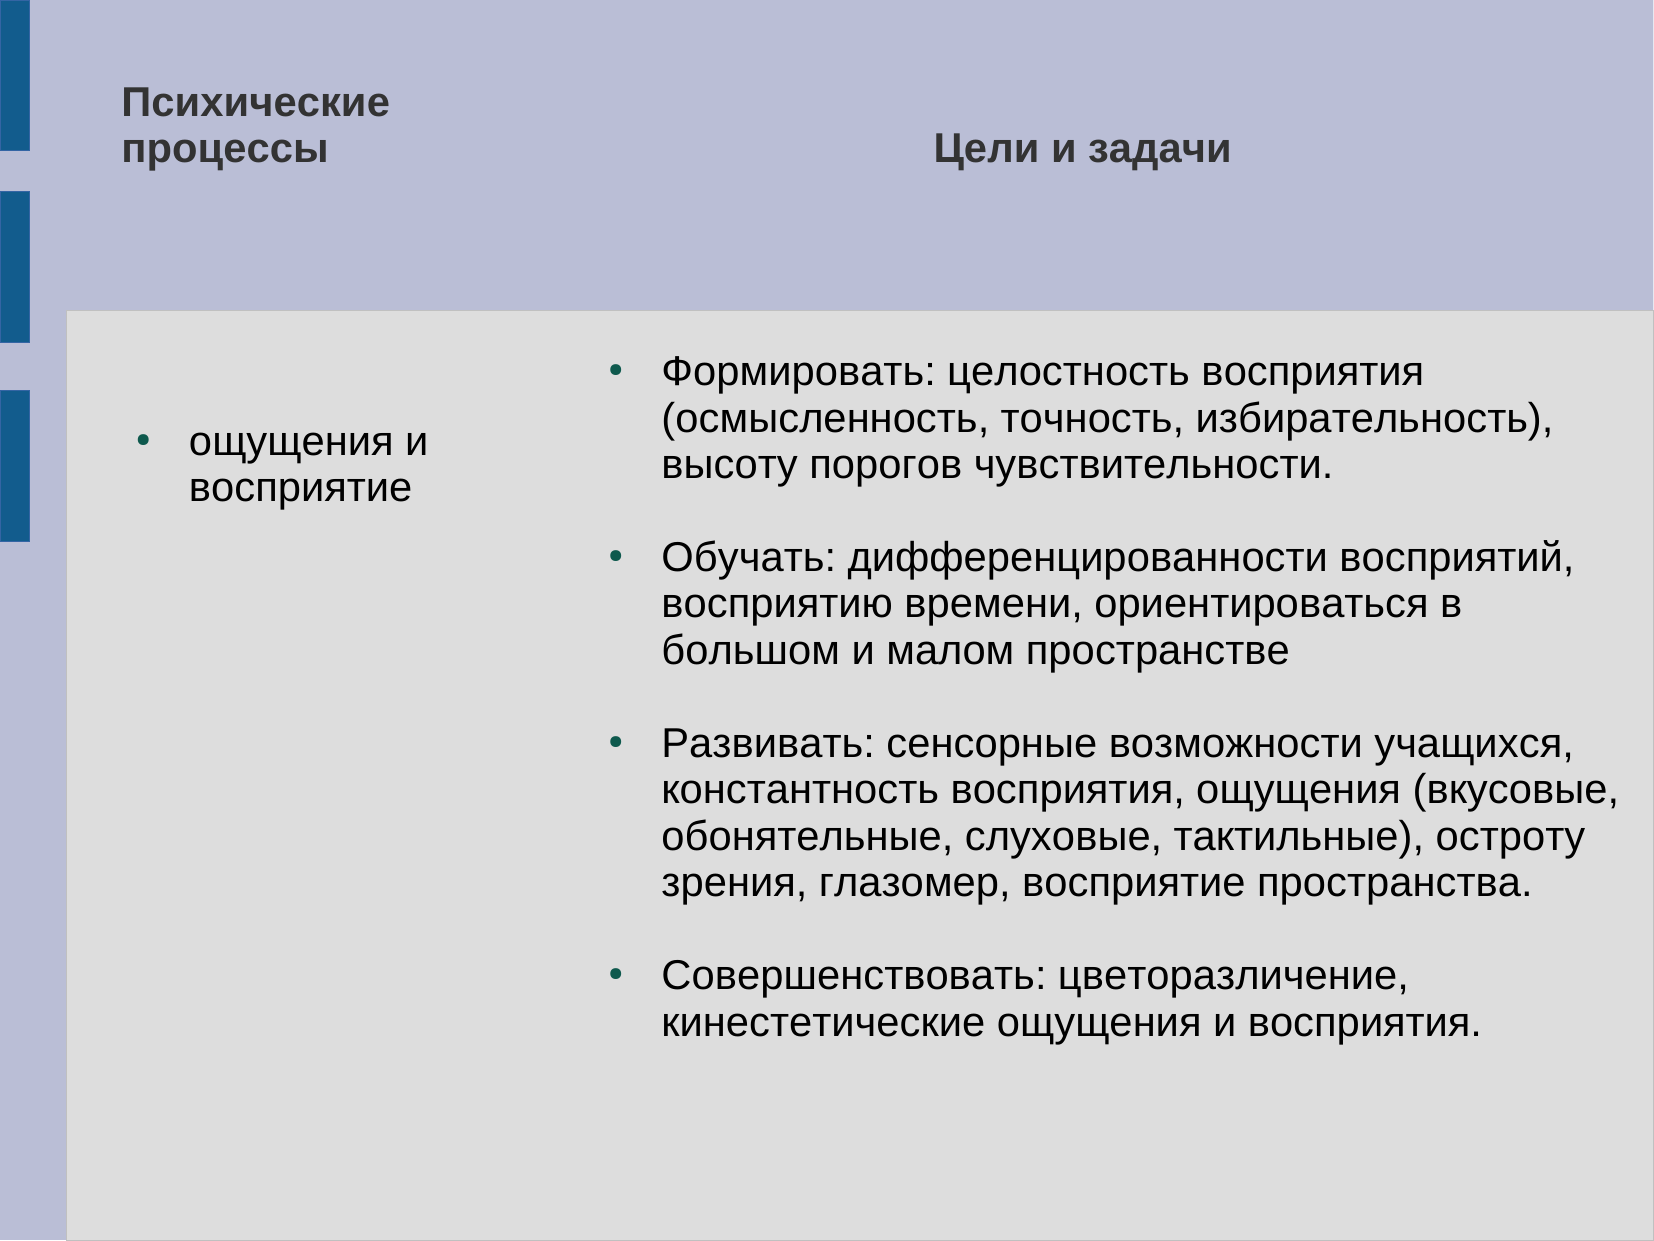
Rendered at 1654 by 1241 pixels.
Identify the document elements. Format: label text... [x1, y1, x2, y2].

list Формировать: целостность восприятия (осмысленность, точность, избирательность), высоту порогов чувствительности. Обучать: дифференцированности восприятий, восприятию времени, ориентироваться в большом и малом пространстве Развивать: сенсорные возможности учащихся, константность восприятия, ощущения (вкусовые, обонятельные, слуховые, тактильные), остроту зрения, глазомер, восприятие пространства. Совершенствовать: цветоразличение, кинестетические ощущения и восприятия. [590, 347, 1625, 1152]
title Психические процессы Цели и задачи [121, 75, 1534, 220]
list ощущения и восприятие [118, 324, 532, 1144]
